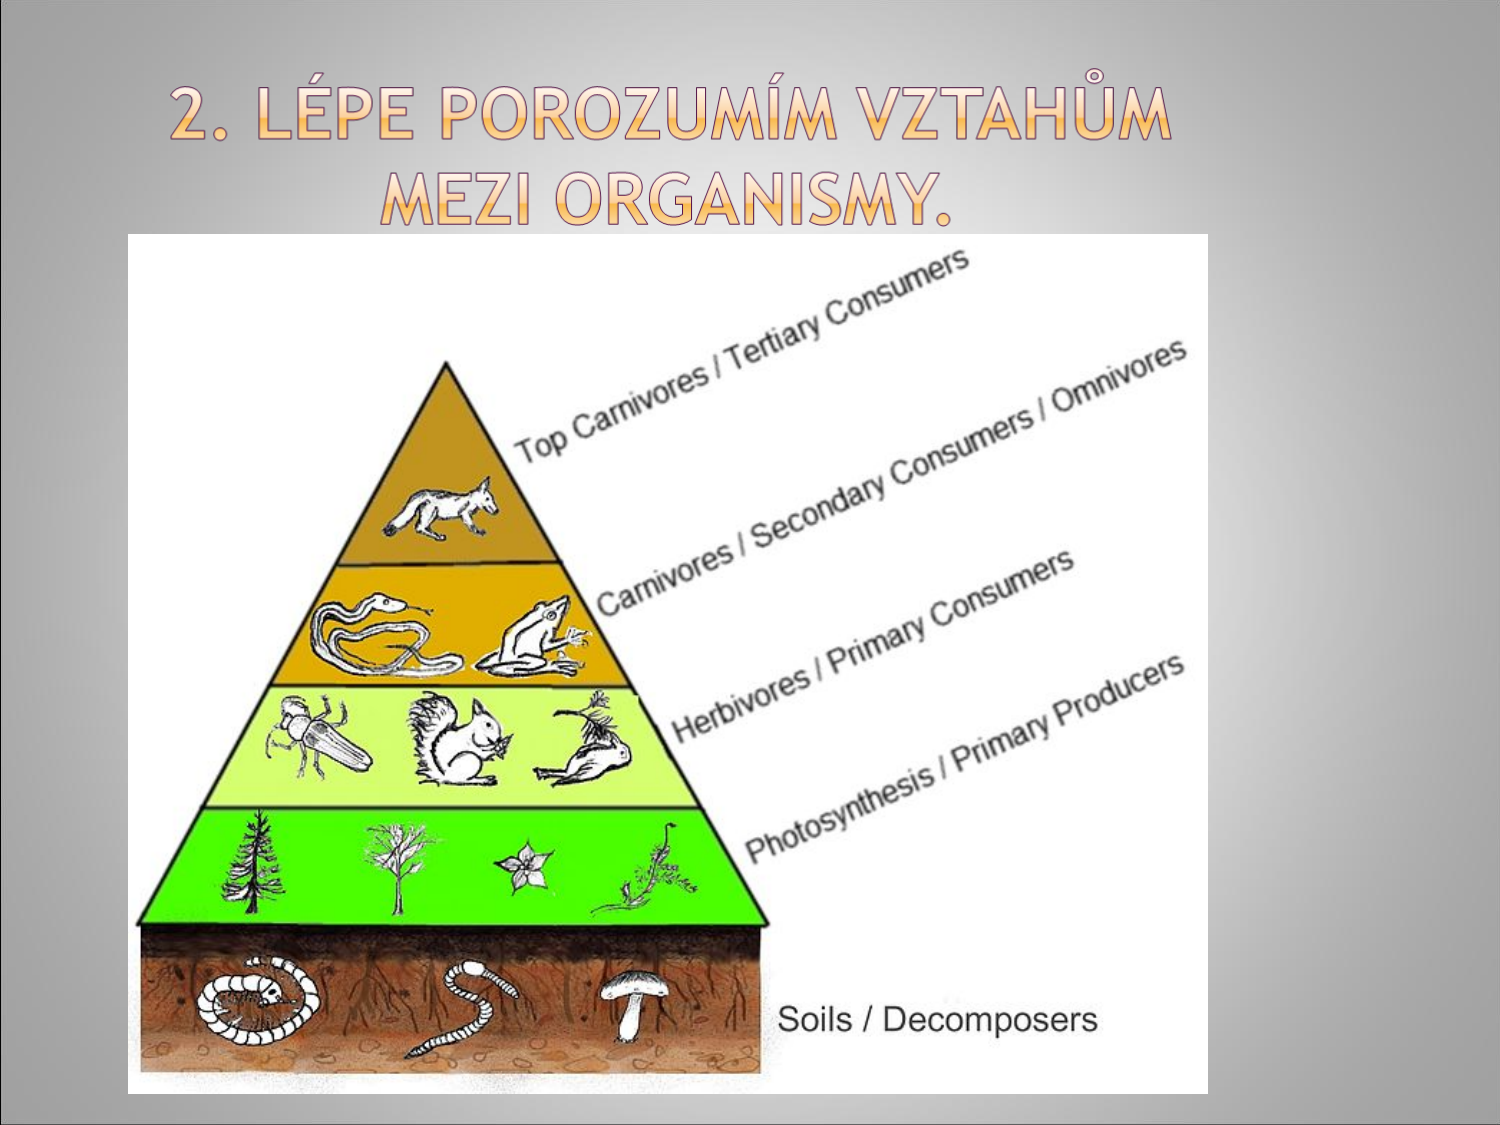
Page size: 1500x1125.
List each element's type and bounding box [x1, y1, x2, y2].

picture [0, 0, 1500, 1125]
text_box [73, 47, 1265, 1094]
